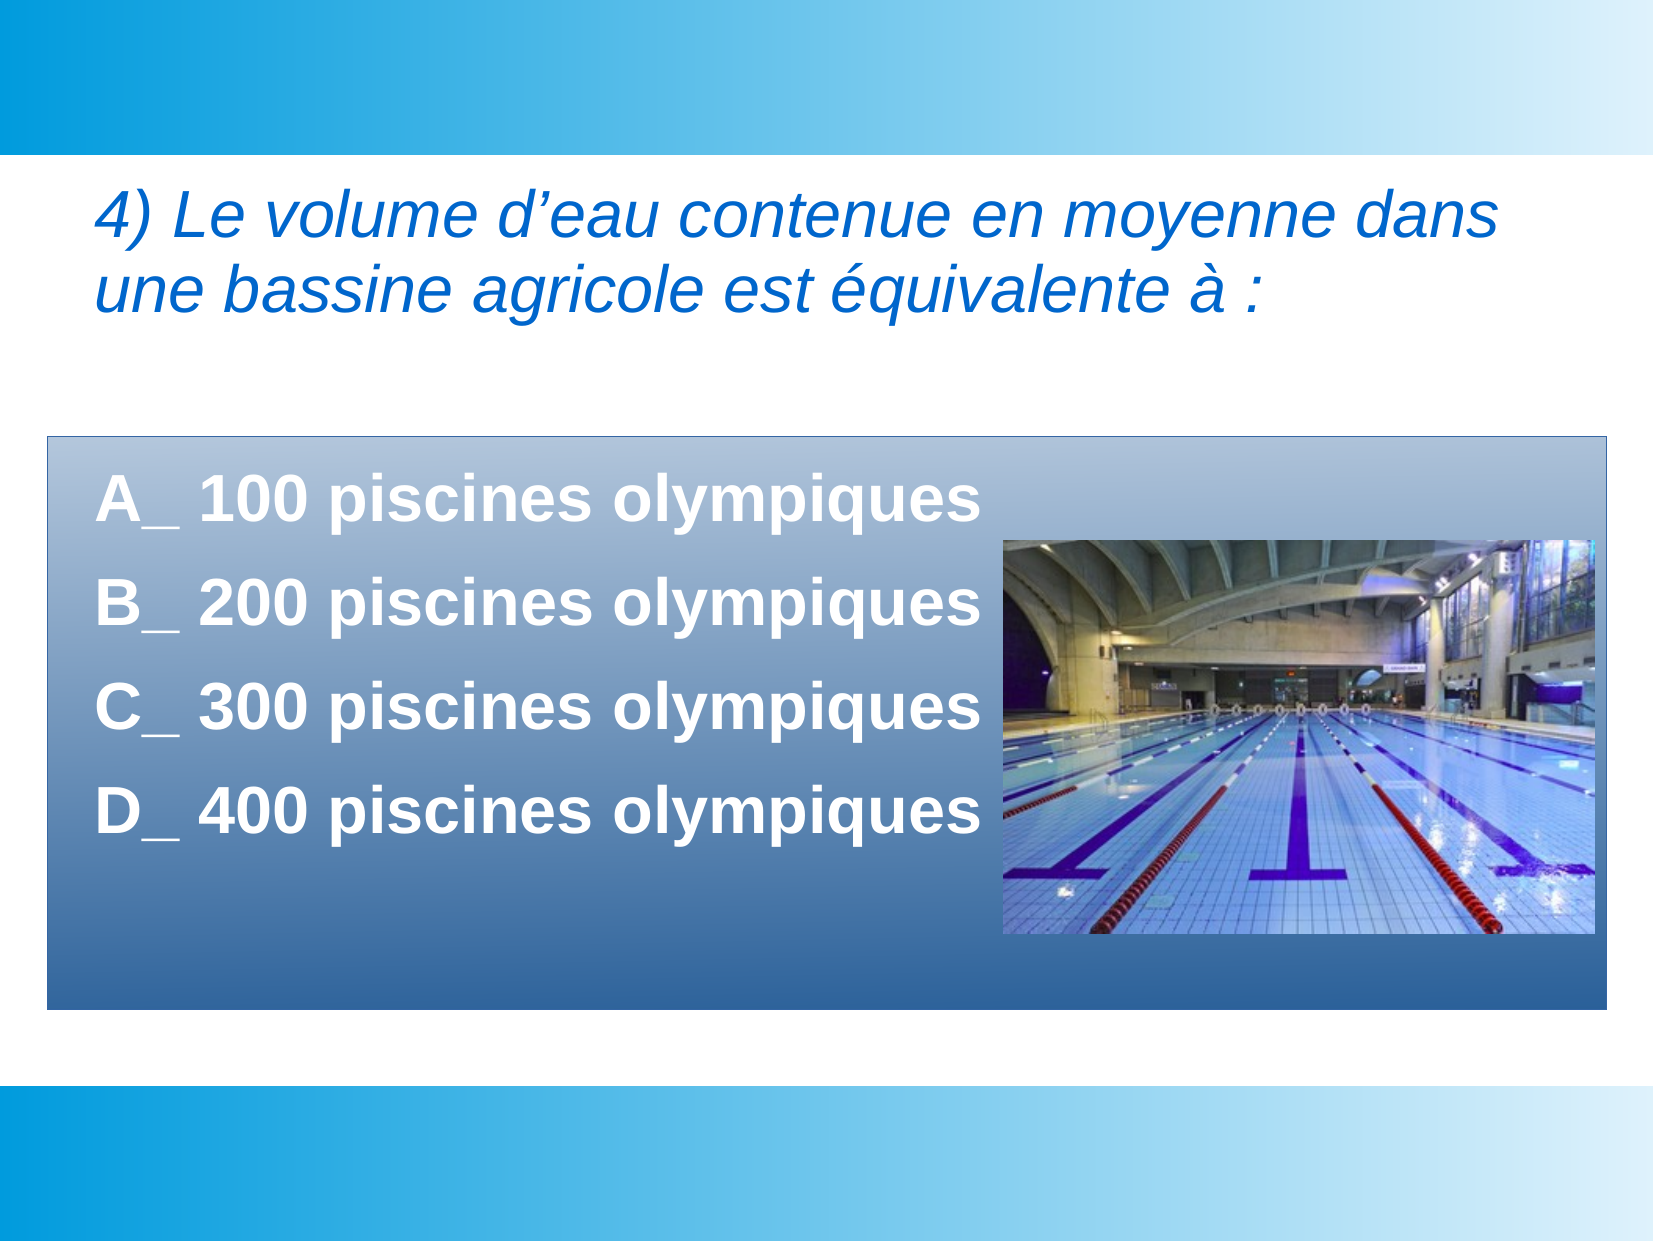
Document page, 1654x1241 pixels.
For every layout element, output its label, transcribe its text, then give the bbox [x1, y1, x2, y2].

picture [1003, 540, 1595, 934]
text_box [1571, 436, 1607, 1010]
list 4) Le volume d’eau contenue en moyenne dans une bassine agricole est équivalente à : A_ 100 piscines olympiques B_ 200 piscines olympiques C_ 300 piscines olympiques D_ 400 piscines olympiques [23, 177, 1571, 1010]
text_box [118, 460, 1430, 532]
